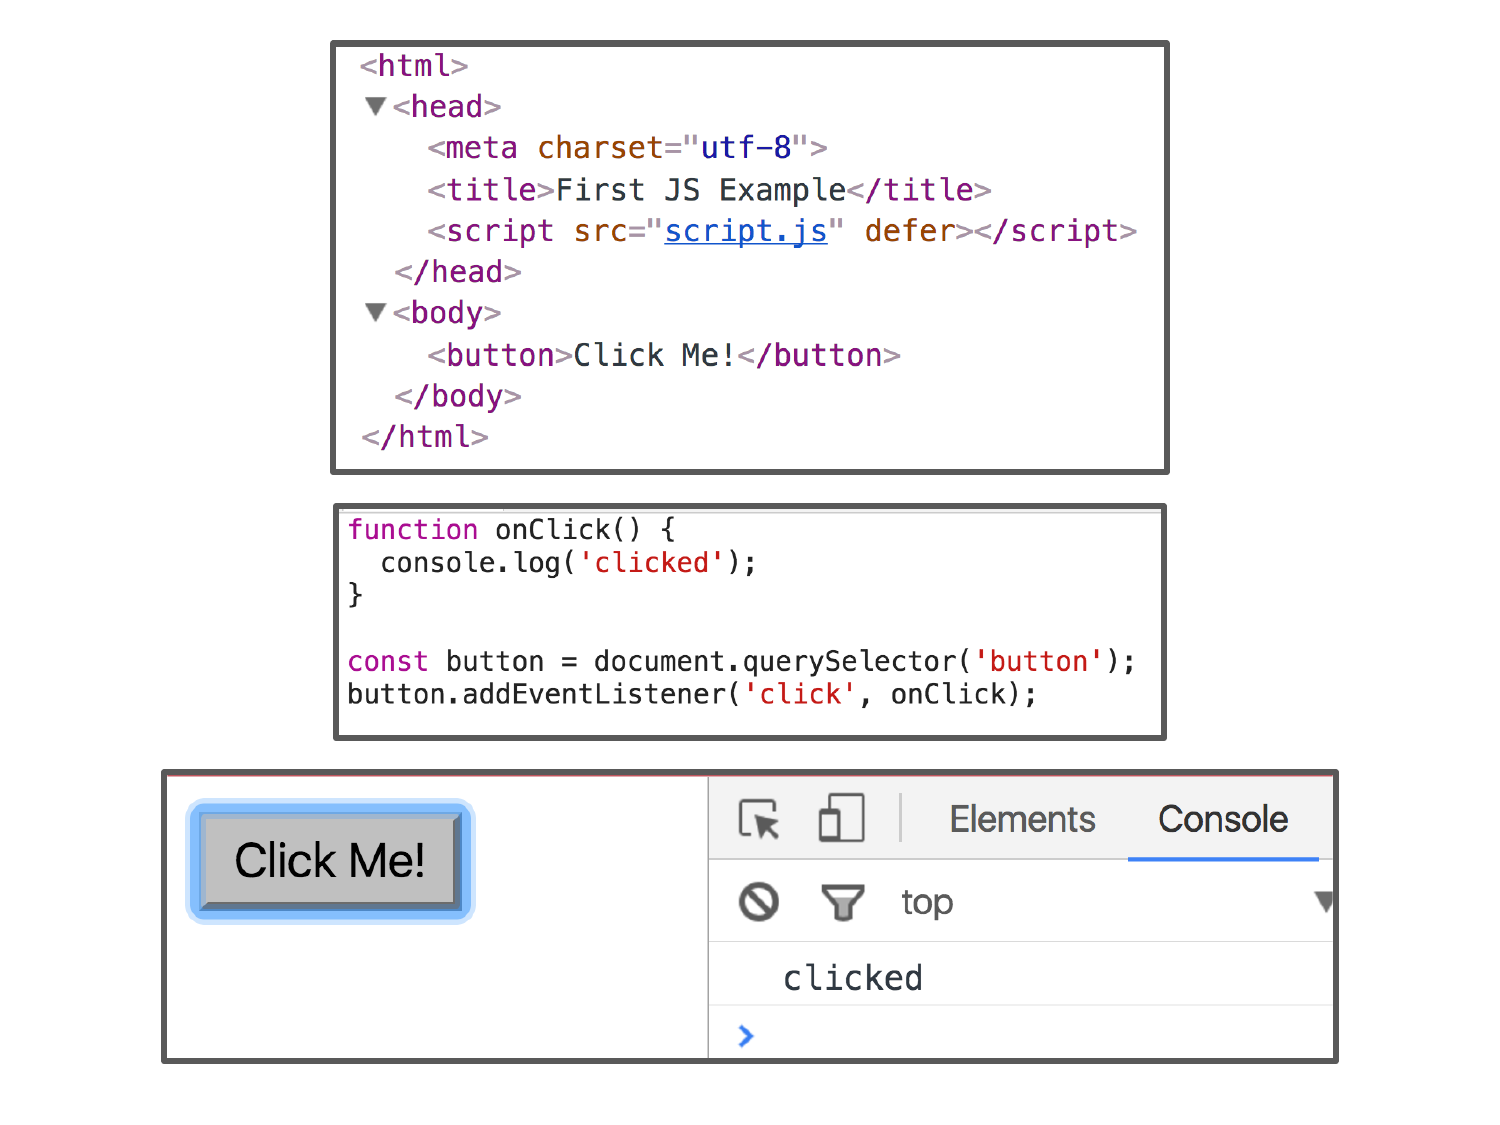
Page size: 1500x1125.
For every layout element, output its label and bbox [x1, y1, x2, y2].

picture [336, 46, 1164, 469]
picture [167, 775, 1333, 1059]
picture [339, 509, 1161, 736]
